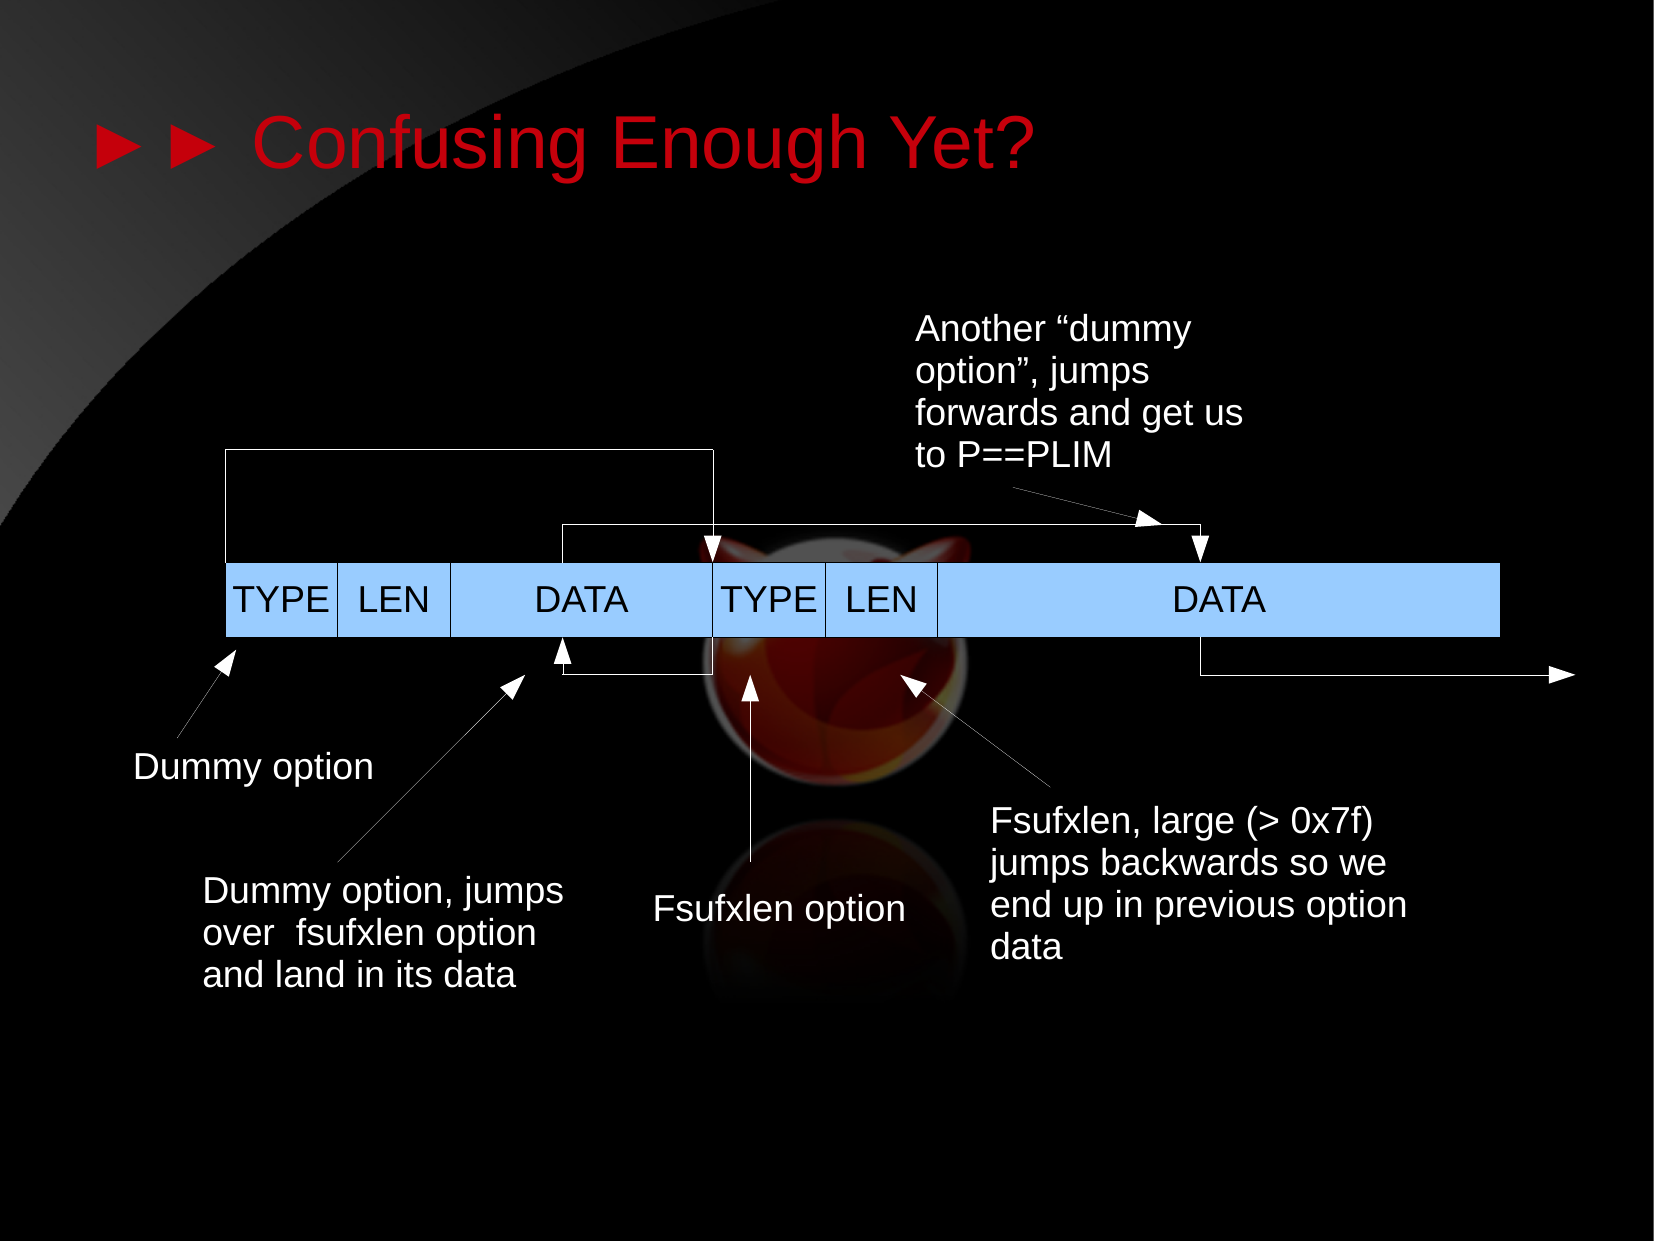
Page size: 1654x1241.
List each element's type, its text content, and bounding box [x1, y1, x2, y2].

text_box TYPE [225, 562, 337, 638]
text_box Dummy option, jumps over fsufxlen option and land in its data [187, 862, 601, 1013]
text_box LEN [825, 562, 937, 638]
title ►► Confusing Enough Yet? [82, 49, 1571, 237]
text_box Another “dummy option”, jumps forwards and get us to P==PLIM [900, 299, 1276, 483]
text_box Fsufxlen, large (> 0x7f) jumps backwards so we end up in previous option data [975, 791, 1463, 975]
picture [0, 0, 1654, 1241]
text_box Fsufxlen option [637, 880, 922, 938]
text_box DATA [937, 562, 1501, 638]
text_box DATA [451, 562, 712, 638]
text_box LEN [337, 562, 451, 638]
text_box Dummy option [118, 738, 390, 796]
text_box TYPE [712, 562, 825, 638]
